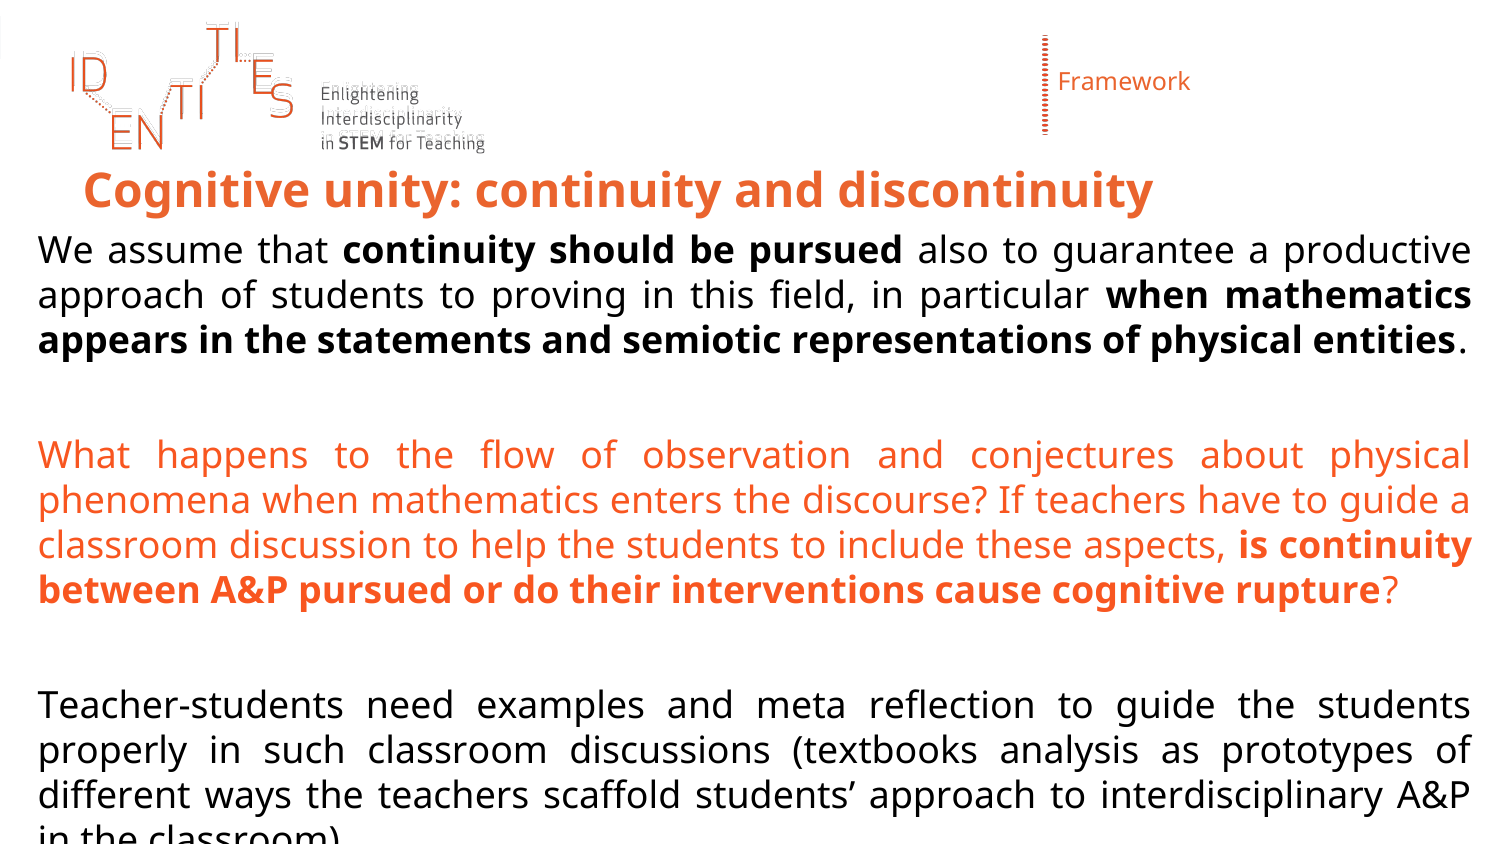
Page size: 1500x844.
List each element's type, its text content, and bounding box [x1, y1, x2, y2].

text_box We assume that continuity should be pursued also to guarantee a productive approach of students to proving in this field, in particular when mathematics appears in the statements and semiotic representations of physical entities. What happens to the flow of observation and conjectures about physical phenomena when mathematics enters the discourse? If teachers have to guide a classroom discussion to help the students to include these aspects, is continuity between A&P pursued or do their interventions cause cognitive rupture? Teacher-students need examples and meta reflection to guide the students properly in such classroom discussions (textbooks analysis as prototypes of different ways the teachers scaffold students’ approach to interdisciplinary A&P in the classroom) [22, 211, 1488, 844]
text_box Cognitive unity: continuity and discontinuity [72, 97, 1500, 189]
picture [1042, 35, 1051, 97]
picture [71, 18, 485, 157]
text_box Framework [1046, 60, 1444, 109]
